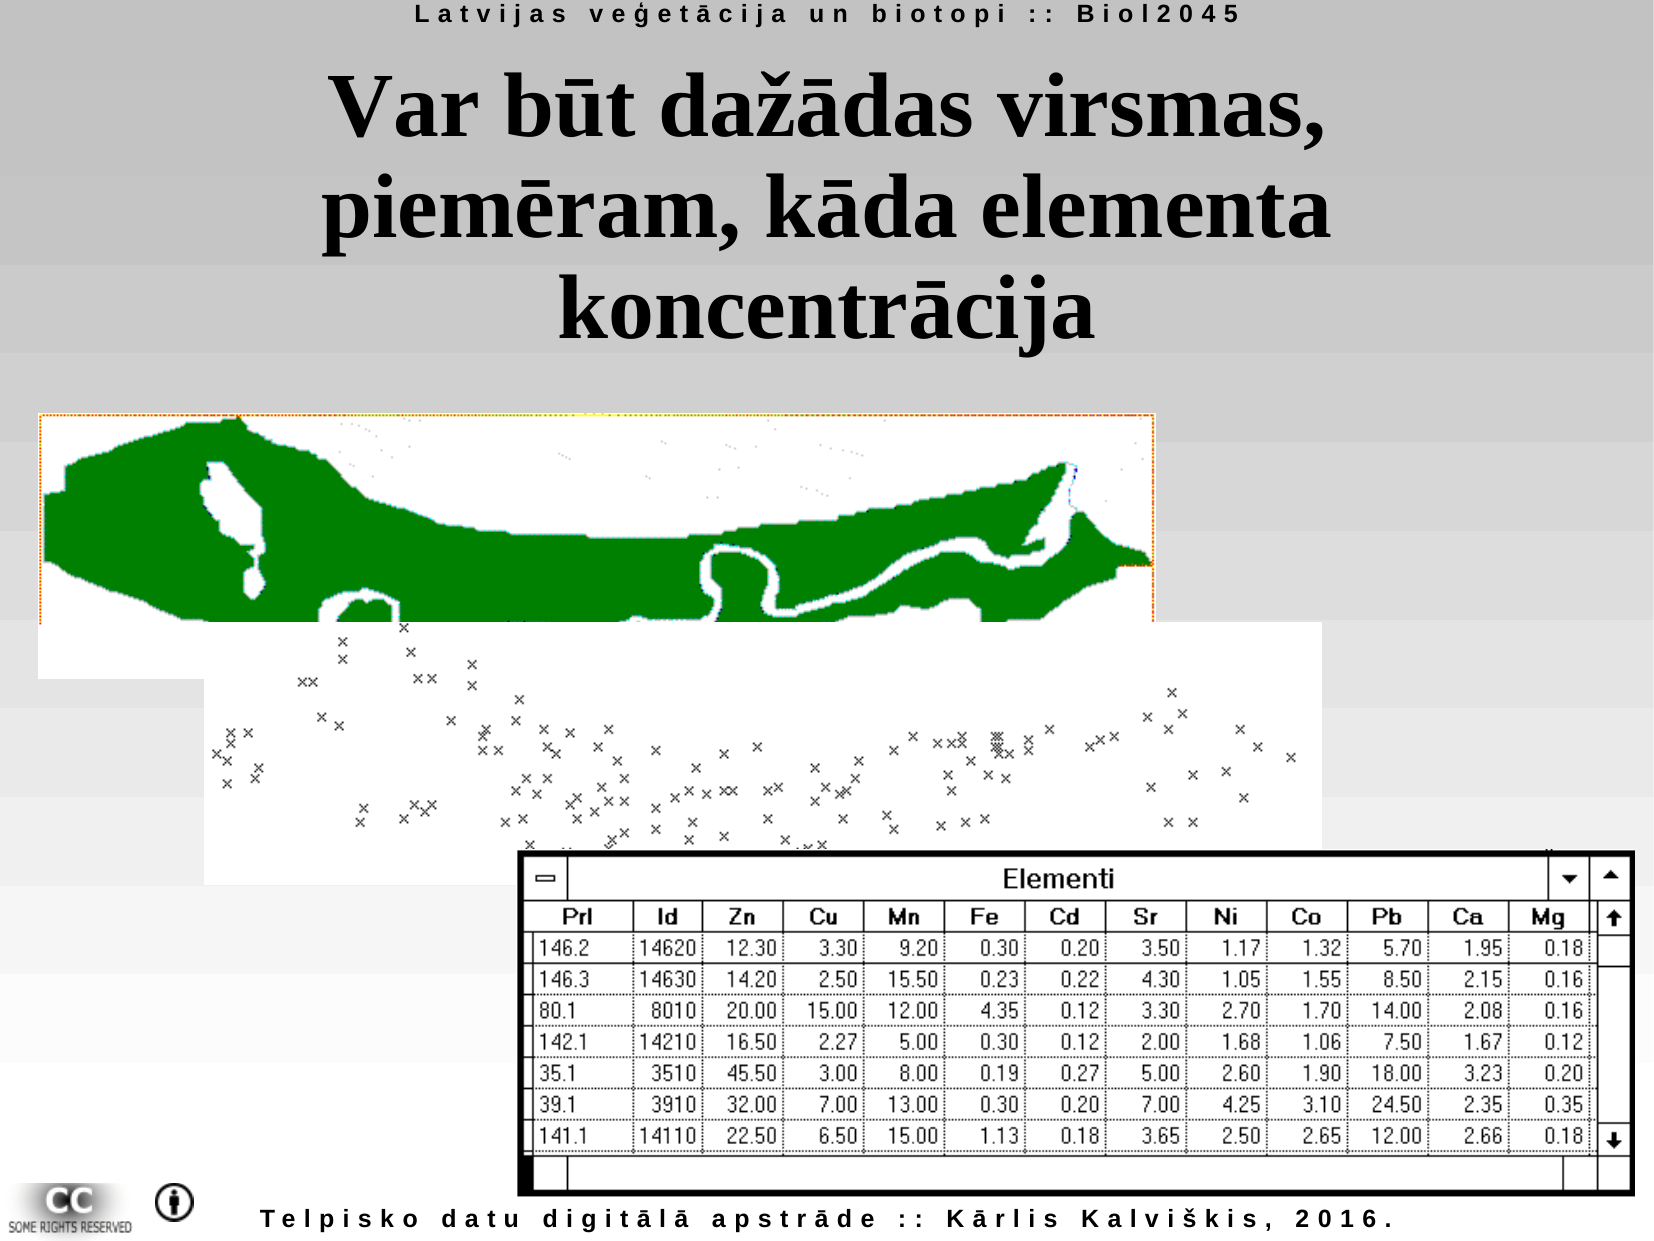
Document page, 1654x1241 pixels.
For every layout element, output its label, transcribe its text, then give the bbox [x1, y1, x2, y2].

title Var būt dažādas virsmas, piemēram, kāda elementa koncentrācija [121, 54, 1534, 359]
picture [0, 0, 1654, 1241]
